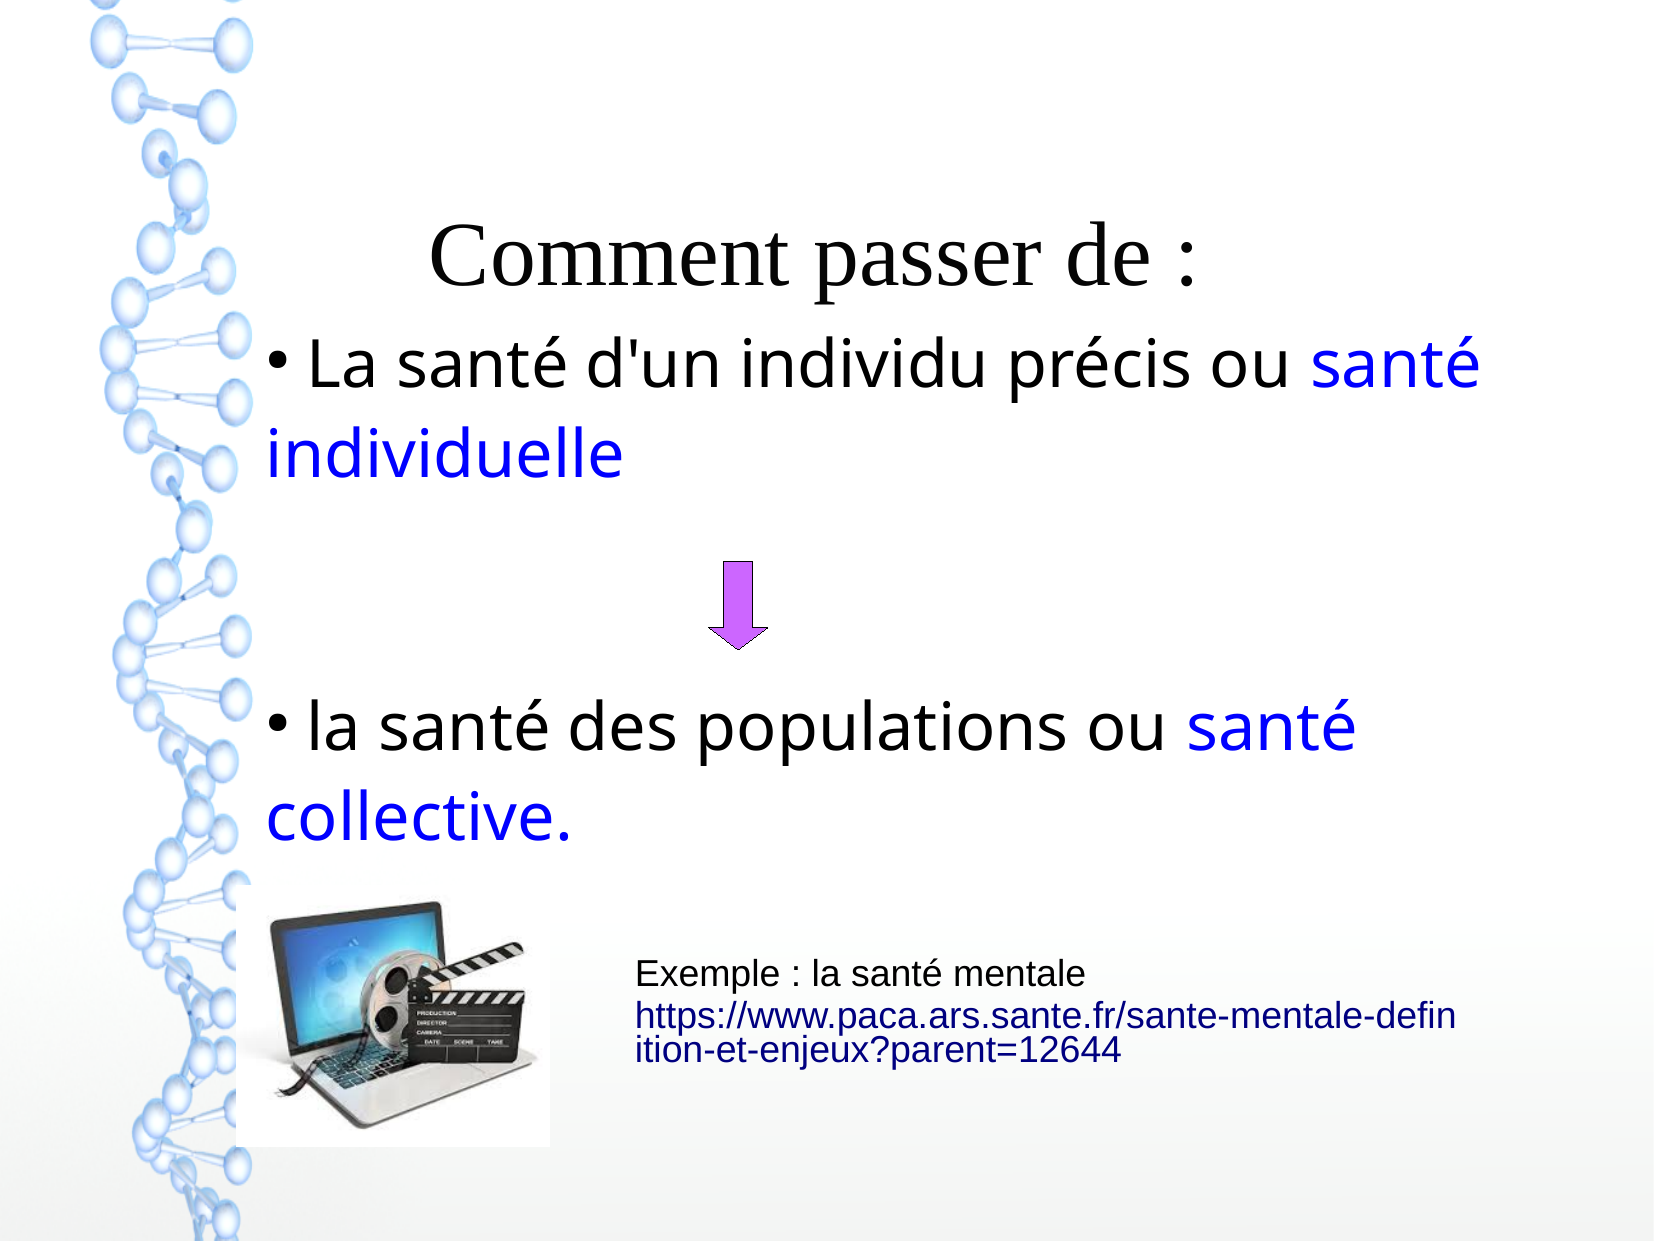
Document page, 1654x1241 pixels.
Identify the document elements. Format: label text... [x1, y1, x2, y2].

text_box [708, 561, 768, 650]
title Comment passer de : [82, 0, 1571, 306]
picture [0, 0, 1654, 1241]
subtitle La santé d'un individu précis ou santé individuelle la santé des populations ou santé collective. [265, 279, 1506, 1152]
text_box Exemple : la santé mentale https://www.paca.ars.sante.fr/sante-mentale-definition-et-enjeux?parent=12644 [620, 944, 1477, 1044]
